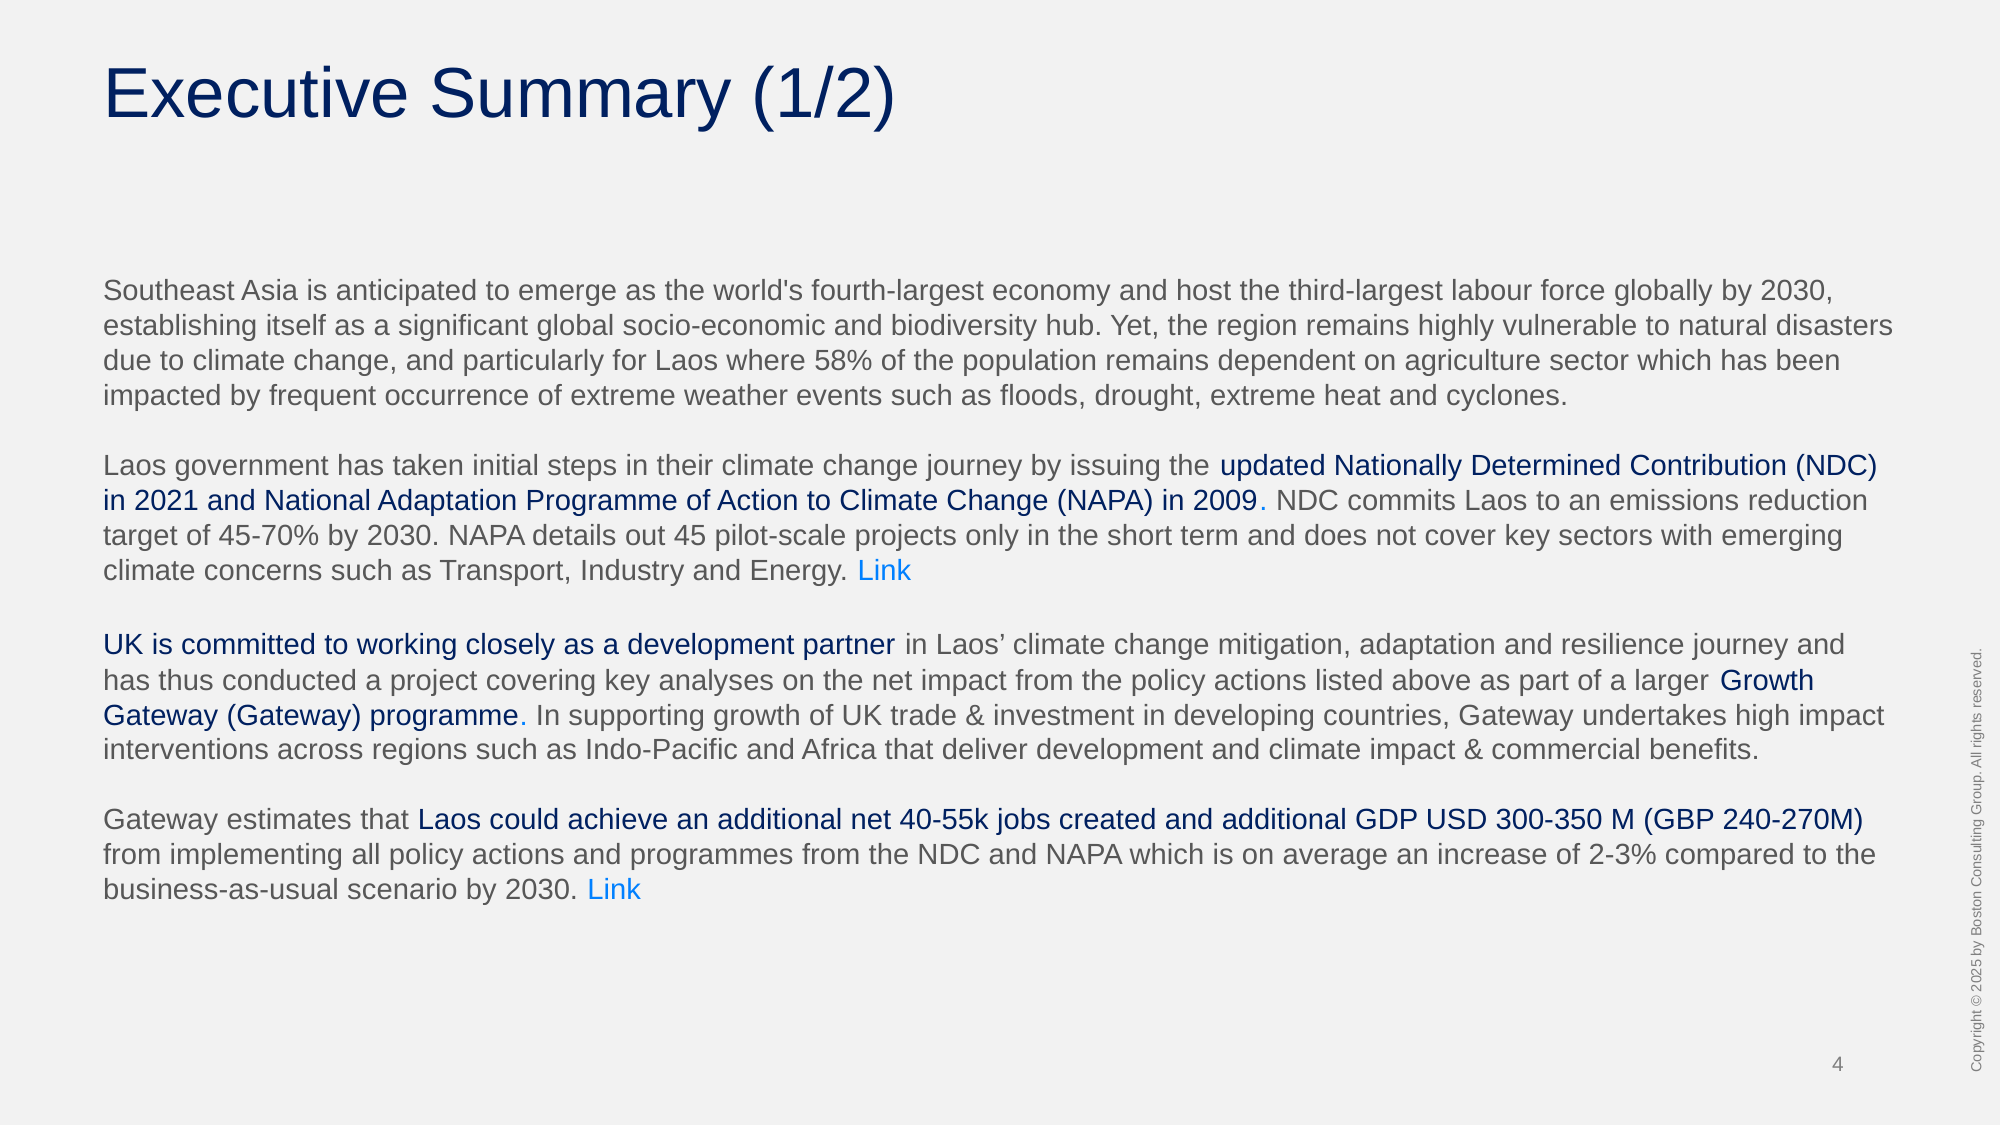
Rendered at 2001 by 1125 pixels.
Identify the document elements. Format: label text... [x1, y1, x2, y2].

text_box Southeast Asia is anticipated to emerge as the world's fourth-largest economy and host the third-largest labour force globally by 2030, establishing itself as a significant global socio-economic and biodiversity hub. Yet, the region remains highly vulnerable to natural disasters due to climate change, and particularly for Laos where 58% of the population remains dependent on agriculture sector which has been impacted by frequent occurrence of extreme weather events such as floods, drought, extreme heat and cyclones. Laos government has taken initial steps in their climate change journey by issuing the updated Nationally Determined Contribution (NDC) in 2021 and National Adaptation Programme of Action to Climate Change (NAPA) in 2009. NDC commits Laos to an emissions reduction target of 45-70% by 2030. NAPA details out 45 pilot-scale projects only in the short term and does not cover key sectors with emerging climate concerns such as Transport, Industry and Energy. Link UK is committed to working closely as a development partner in Laos’ climate change mitigation, adaptation and resilience journey and has thus conducted a project covering key analyses on the net impact from the policy actions listed above as part of a larger Growth Gateway (Gateway) programme. In supporting growth of UK trade & investment in developing countries, Gateway undertakes high impact interventions across regions such as Indo-Pacific and Africa that deliver development and climate impact & commercial benefits. Gateway estimates that Laos could achieve an additional net 40-55k jobs created and additional GDP USD 300-350 M (GBP 240-270M) from implementing all policy actions and programmes from the NDC and NAPA which is on average an increase of 2-3% compared to the business-as-usual scenario by 2030. Link [103, 271, 1897, 908]
title Executive Summary (1/2) [103, 55, 1897, 134]
